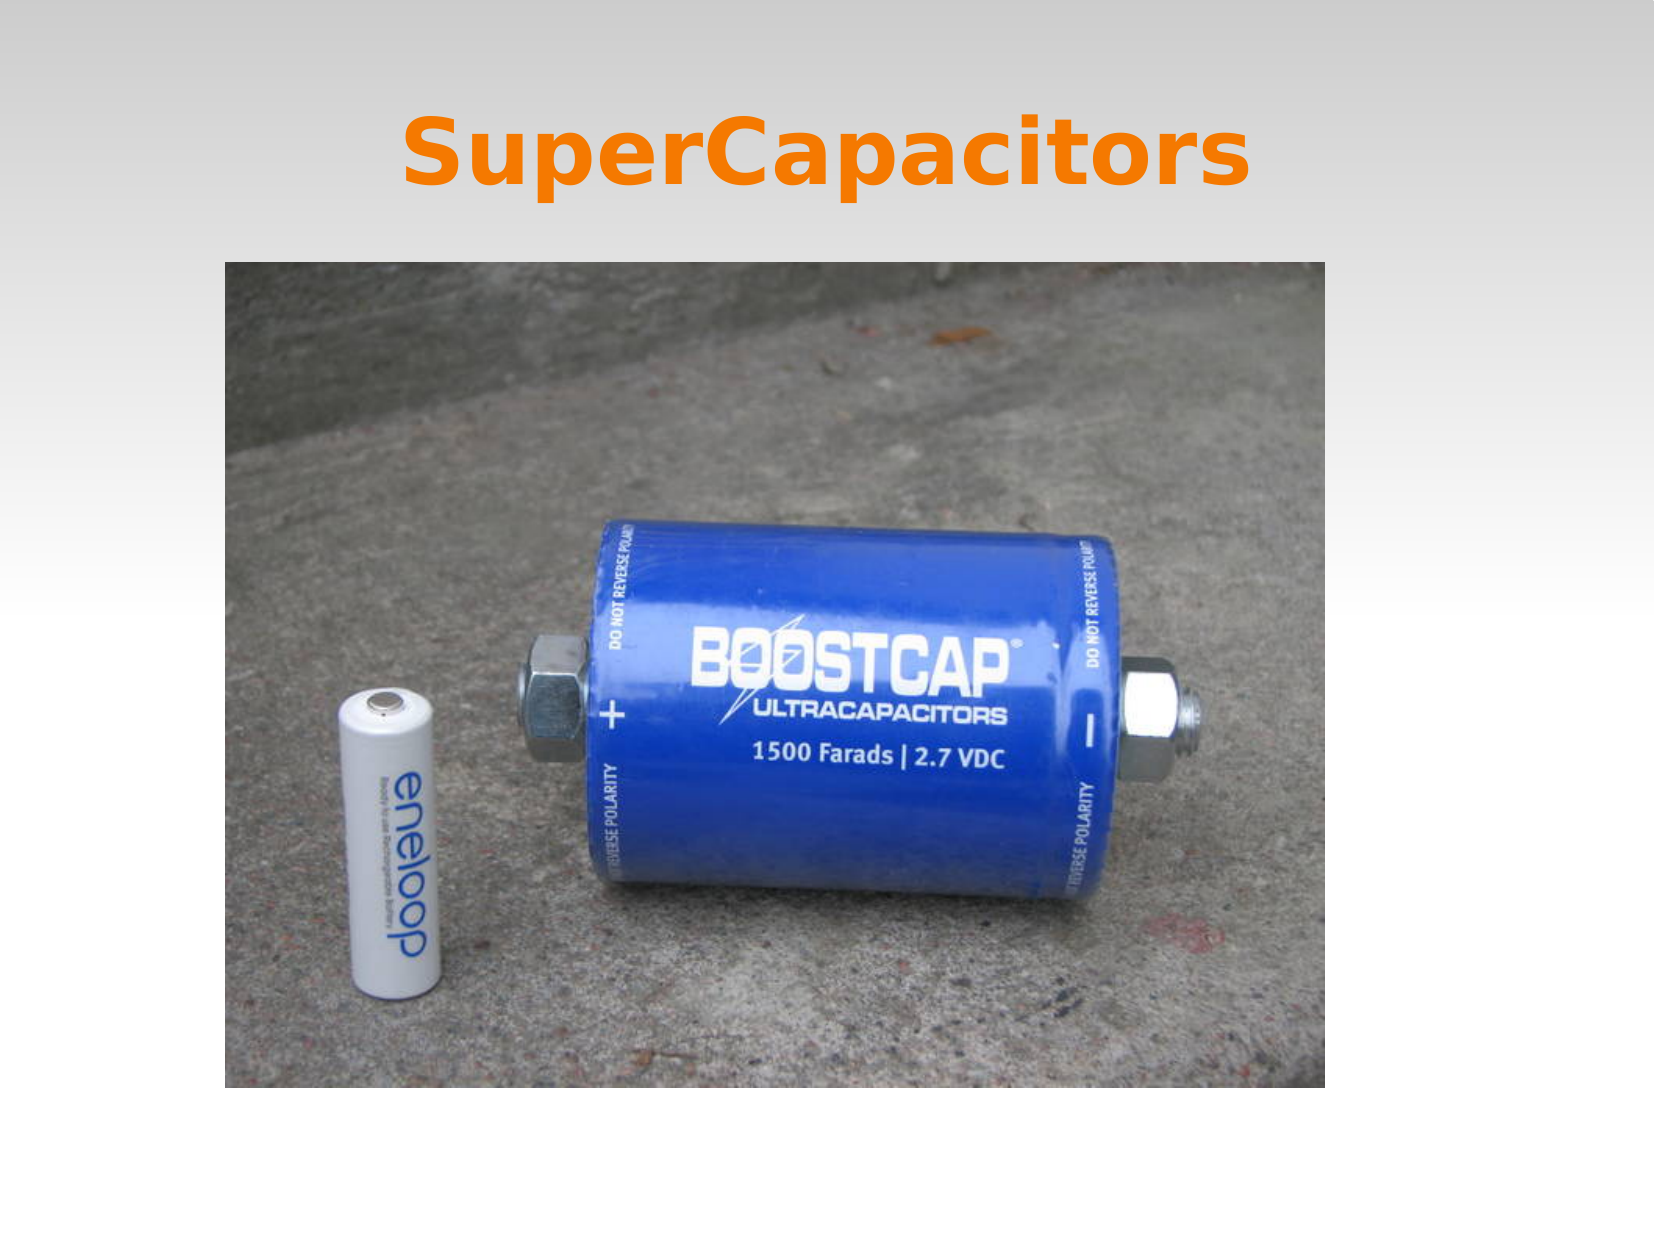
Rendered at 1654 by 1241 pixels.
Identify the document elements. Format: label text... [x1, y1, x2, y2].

picture [225, 262, 1325, 1088]
title SuperCapacitors [82, 56, 1571, 250]
